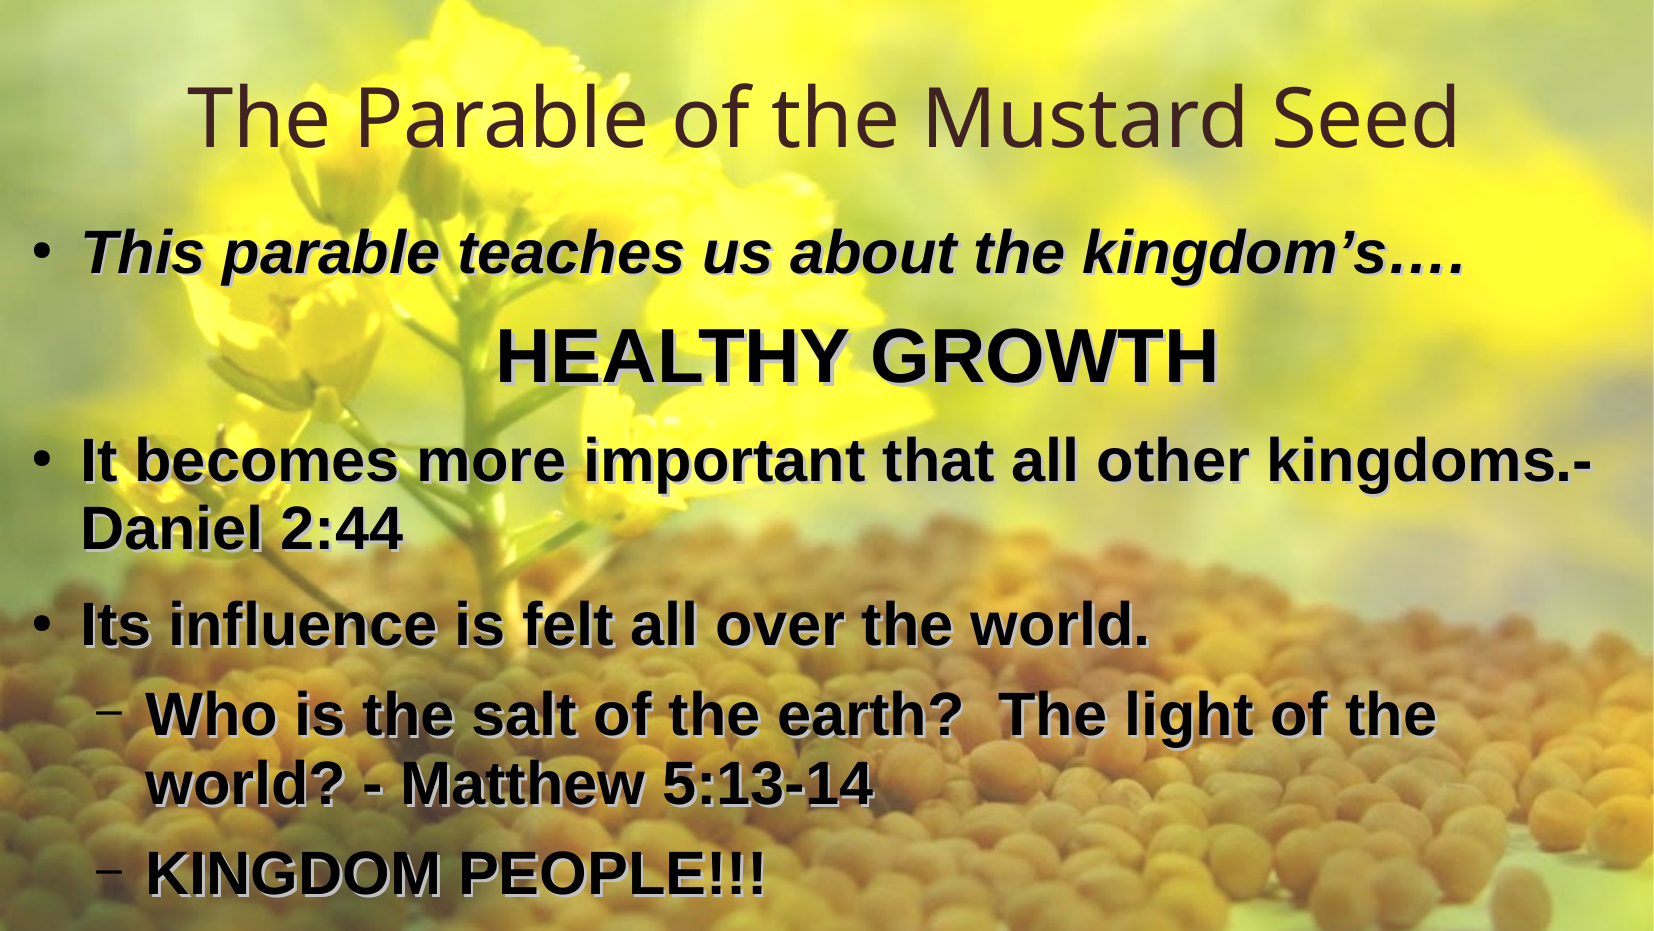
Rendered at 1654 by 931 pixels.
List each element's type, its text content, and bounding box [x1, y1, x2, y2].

list This parable teaches us about the kingdom’s…. HEALTHY GROWTH It becomes more important that all other kingdoms.- Daniel 2:44 Its influence is felt all over the world. Who is the salt of the earth? The light of the world? - Matthew 5:13-14 KINGDOM PEOPLE!!! [15, 217, 1636, 916]
picture [0, 0, 1654, 931]
title The Parable of the Mustard Seed [15, 37, 1636, 193]
